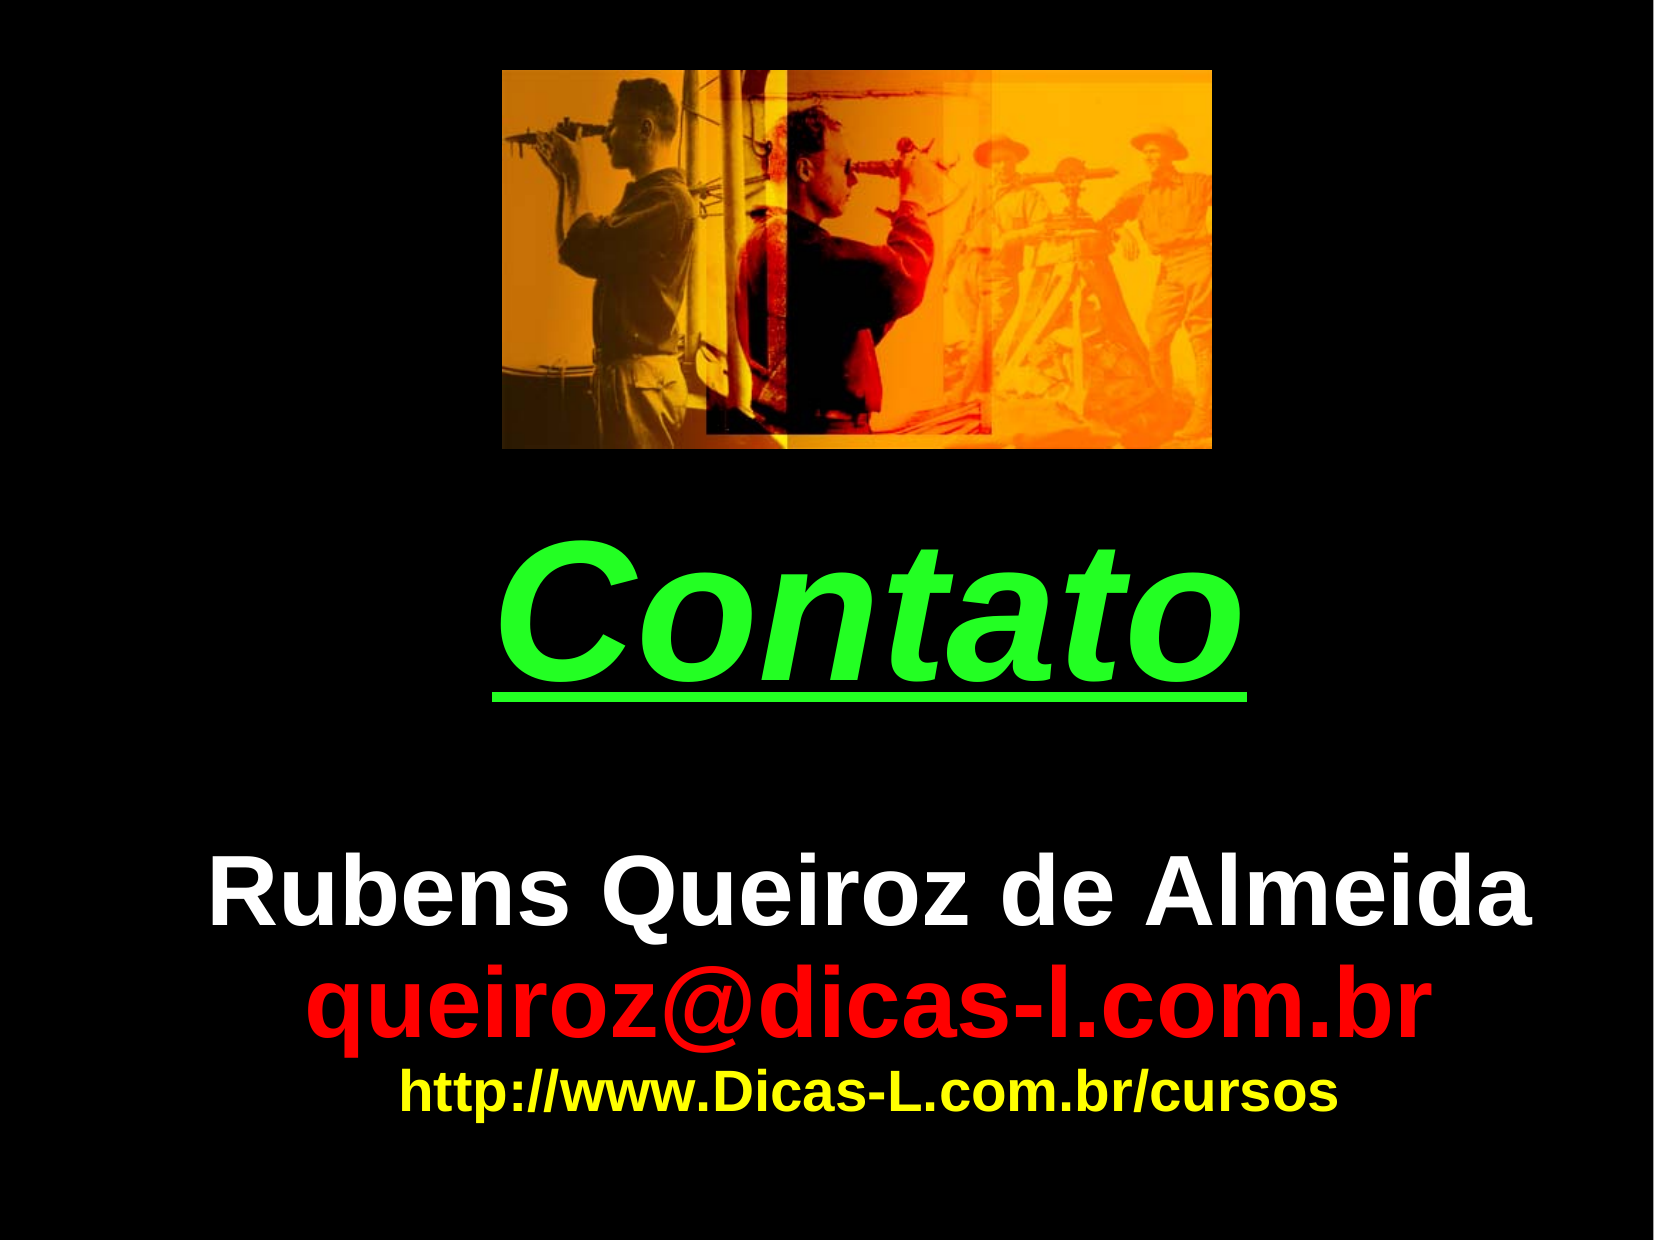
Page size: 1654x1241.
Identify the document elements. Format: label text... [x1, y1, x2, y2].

picture [502, 70, 1212, 449]
subtitle Contato Rubens Queiroz de Almeida queiroz@dicas-l.com.br http://www.Dicas-L.com.br/cursos [128, 35, 1541, 1141]
